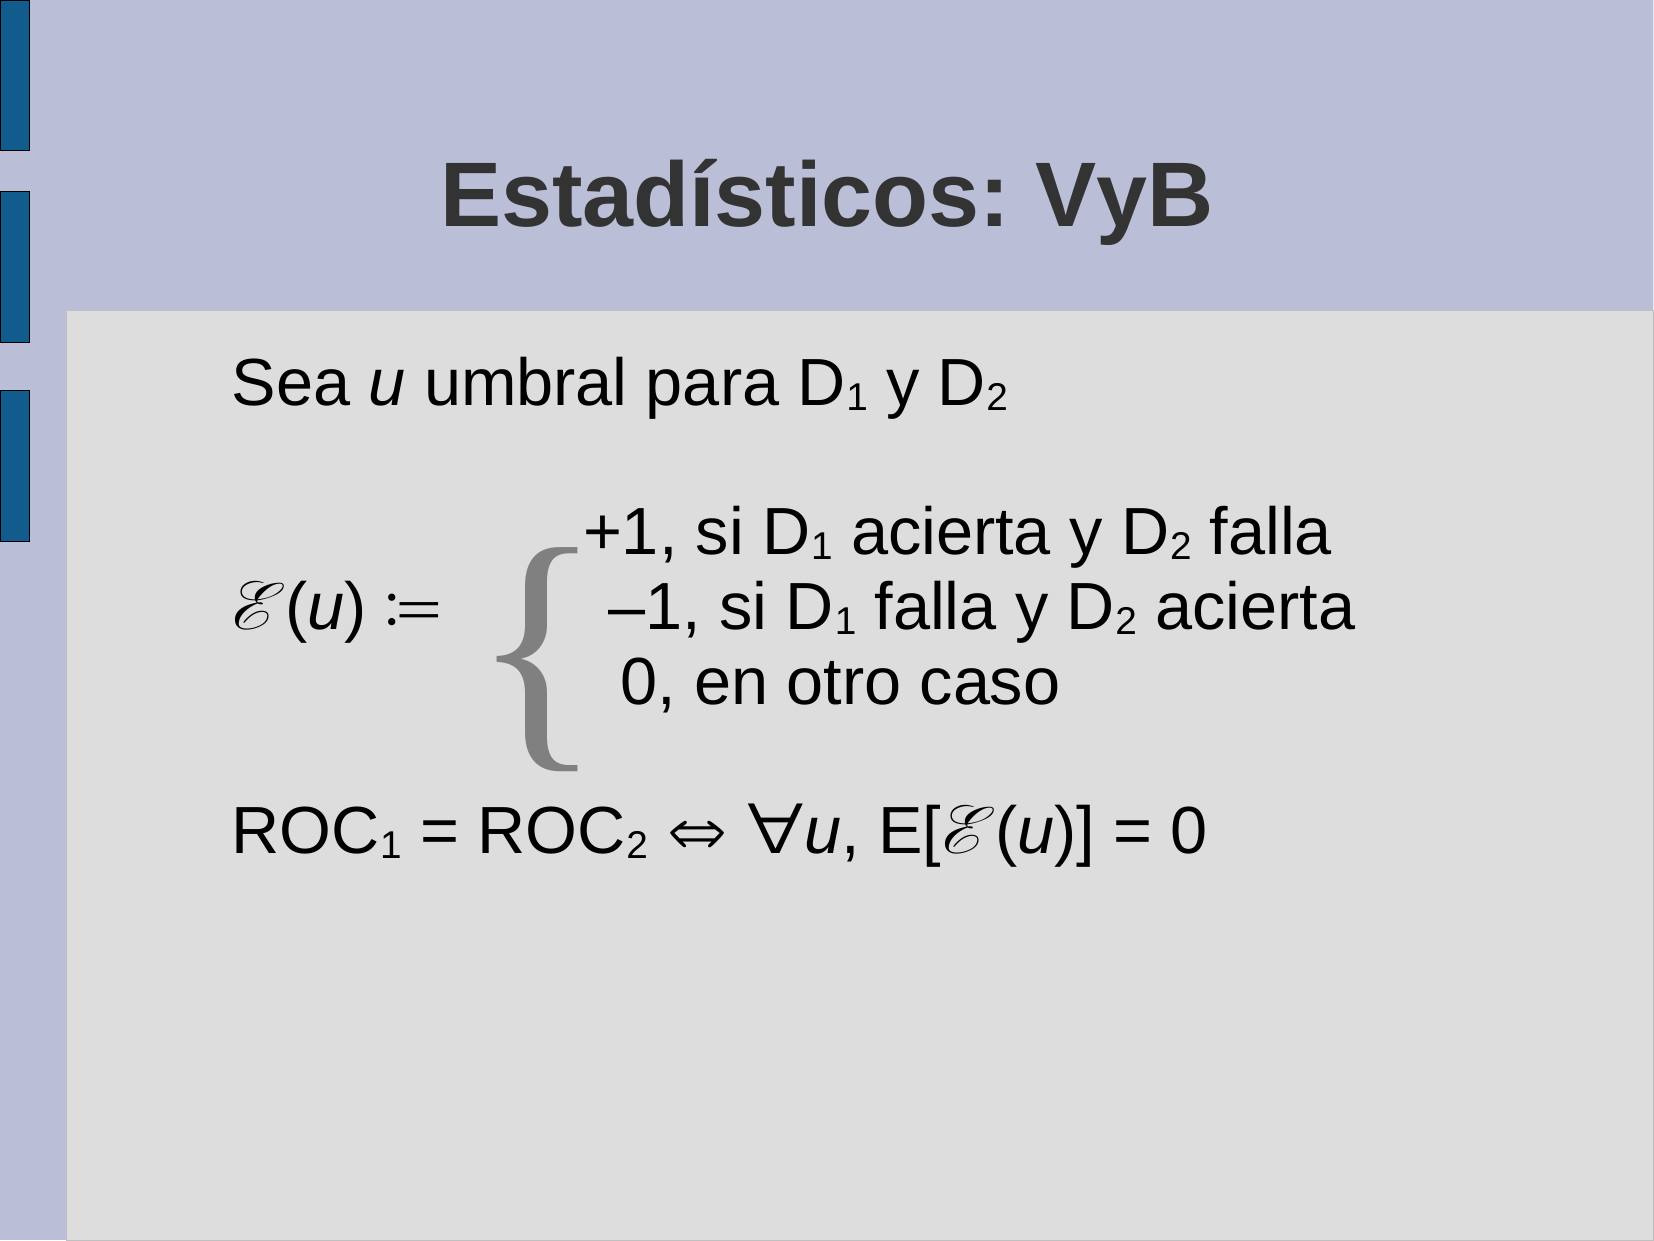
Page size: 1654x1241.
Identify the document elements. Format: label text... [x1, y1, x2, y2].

list Sea u umbral para D1 y D2 +1, si D1 acierta y D2 falla ℰ(u) ≔ –1, si D1 falla y D2 acierta 0, en otro caso ROC1 = ROC2 ⇔ ∀u, E[ℰ(u)] = 0 [121, 344, 1534, 1127]
text_box { [472, 493, 645, 810]
title Estadísticos: VyB [121, 91, 1534, 299]
